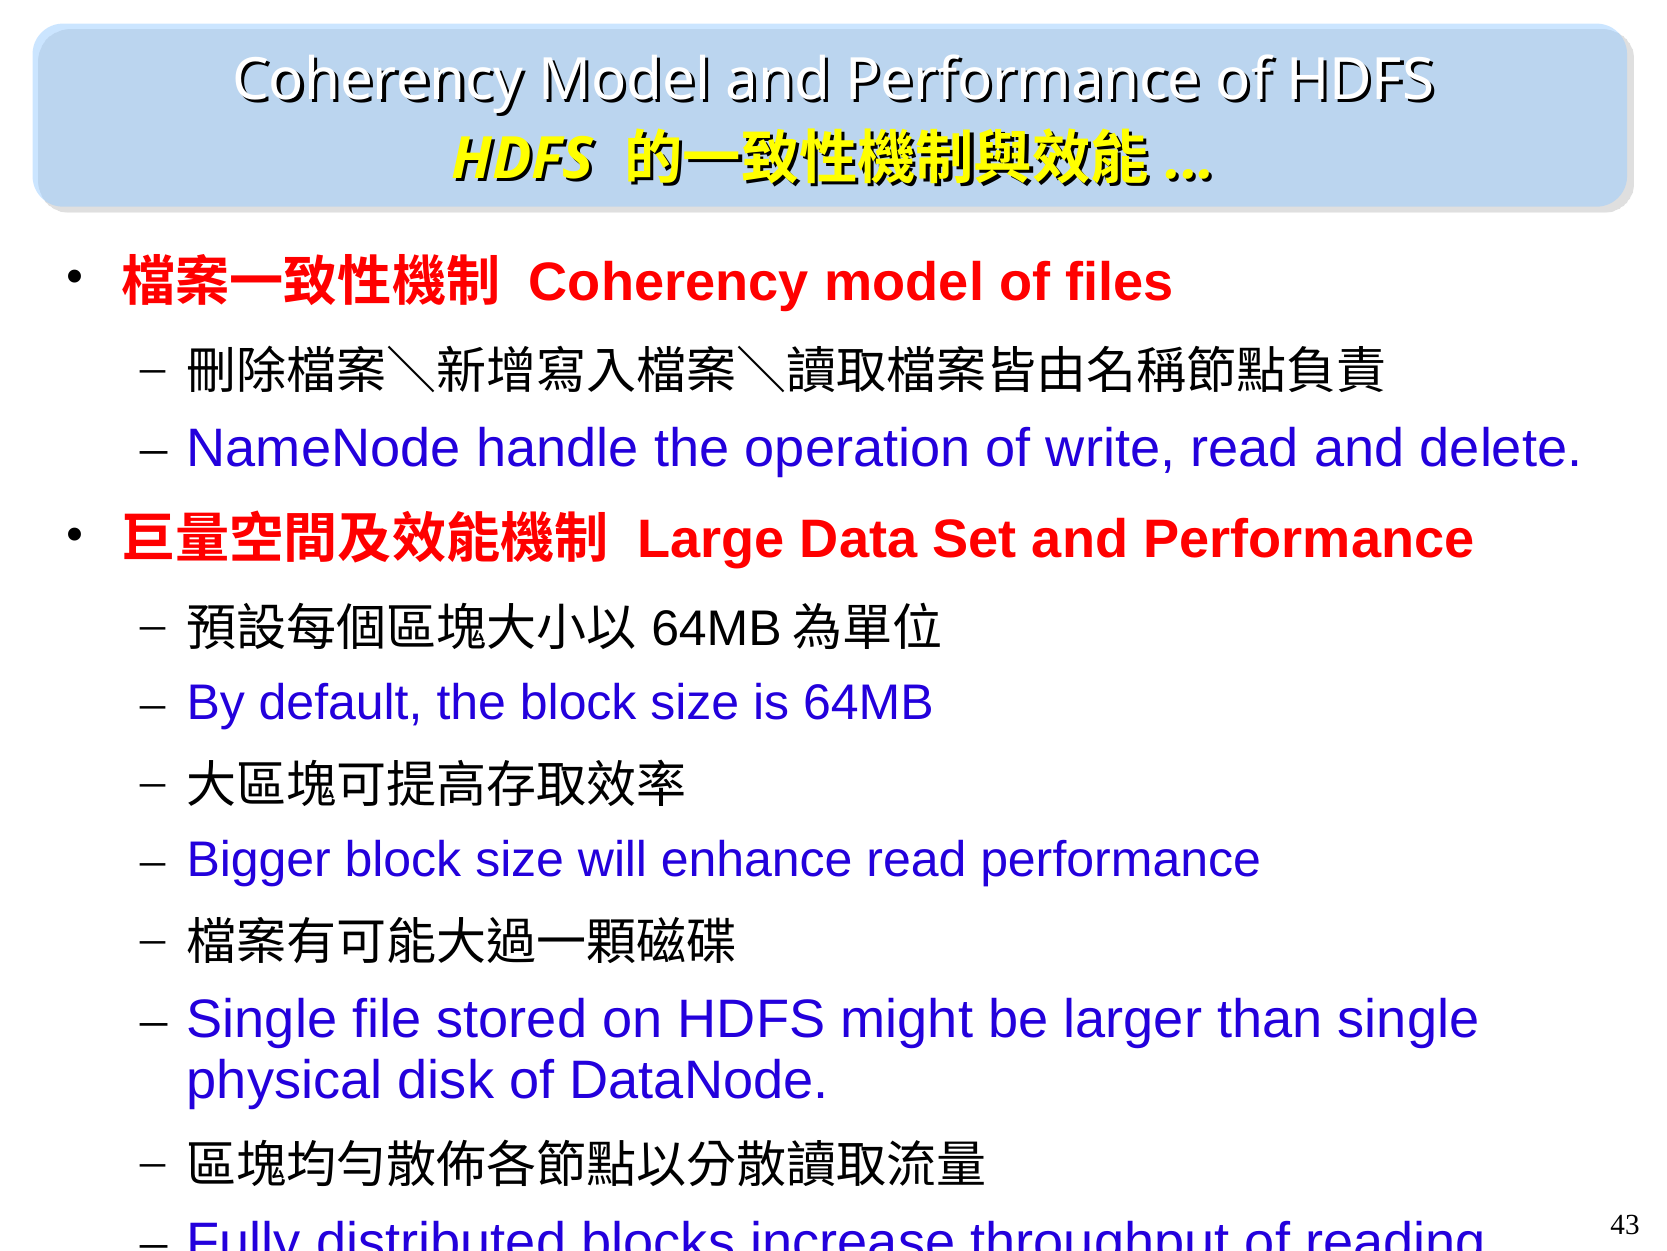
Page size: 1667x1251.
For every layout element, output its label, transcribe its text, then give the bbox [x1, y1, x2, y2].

text_box [1542, 23, 1628, 207]
list 檔案一致性機制 Coherency model of files 刪除檔案＼新增寫入檔案＼讀取檔案皆由名稱節點負責 NameNode handle the operation of write, read and delete. 巨量空間及效能機制 Large Data Set and Performance 預設每個區塊大小以64MB為單位 By default, the block size is 64MB 大區塊可提高存取效率 Bigger block size will enhance read performance 檔案有可能大過一顆磁碟 Single file stored on HDFS might be larger than single physical disk of DataNode. 區塊均勻散佈各節點以分散讀取流量 Fully distributed blocks increase throughput of reading. [64, 237, 1613, 1209]
text_box [32, 23, 124, 207]
title Coherency Model and Performance of HDFS HDFS 的一致性機制與效能... [124, 20, 1542, 213]
